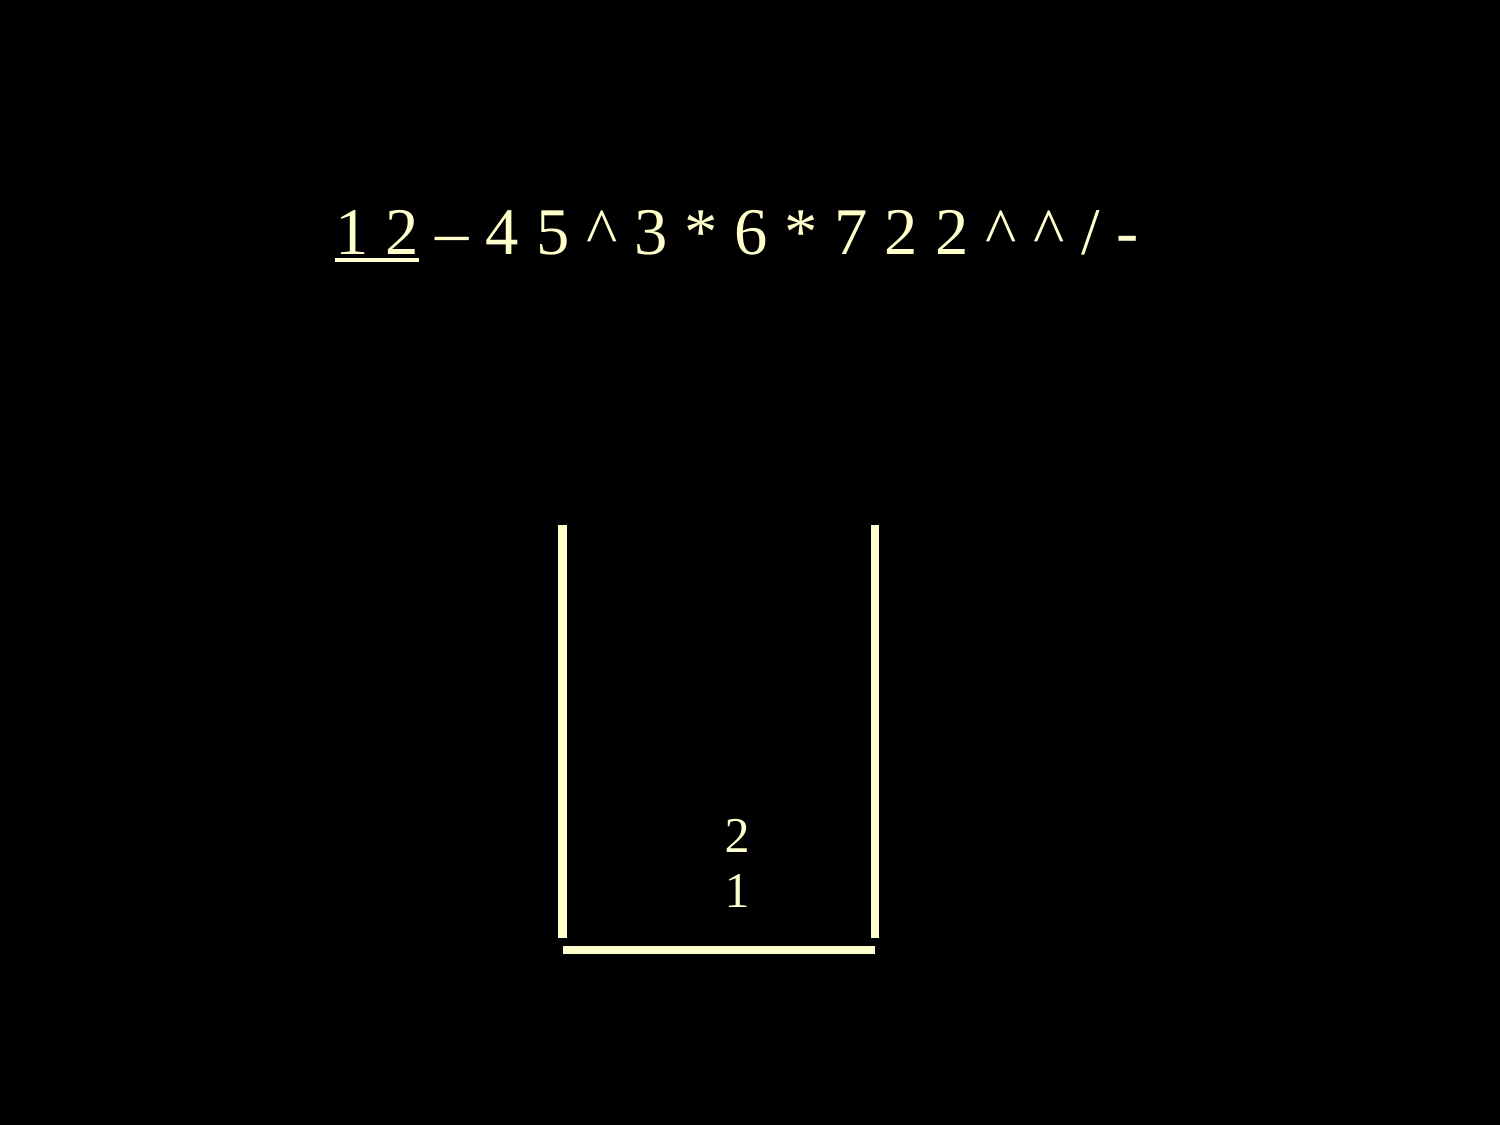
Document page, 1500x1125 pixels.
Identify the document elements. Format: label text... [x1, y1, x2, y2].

text_box 2 1 [709, 799, 766, 926]
text_box 1 2 – 4 5 ^ 3 * 6 * 7 2 2 ^ ^ / - [320, 187, 1155, 277]
